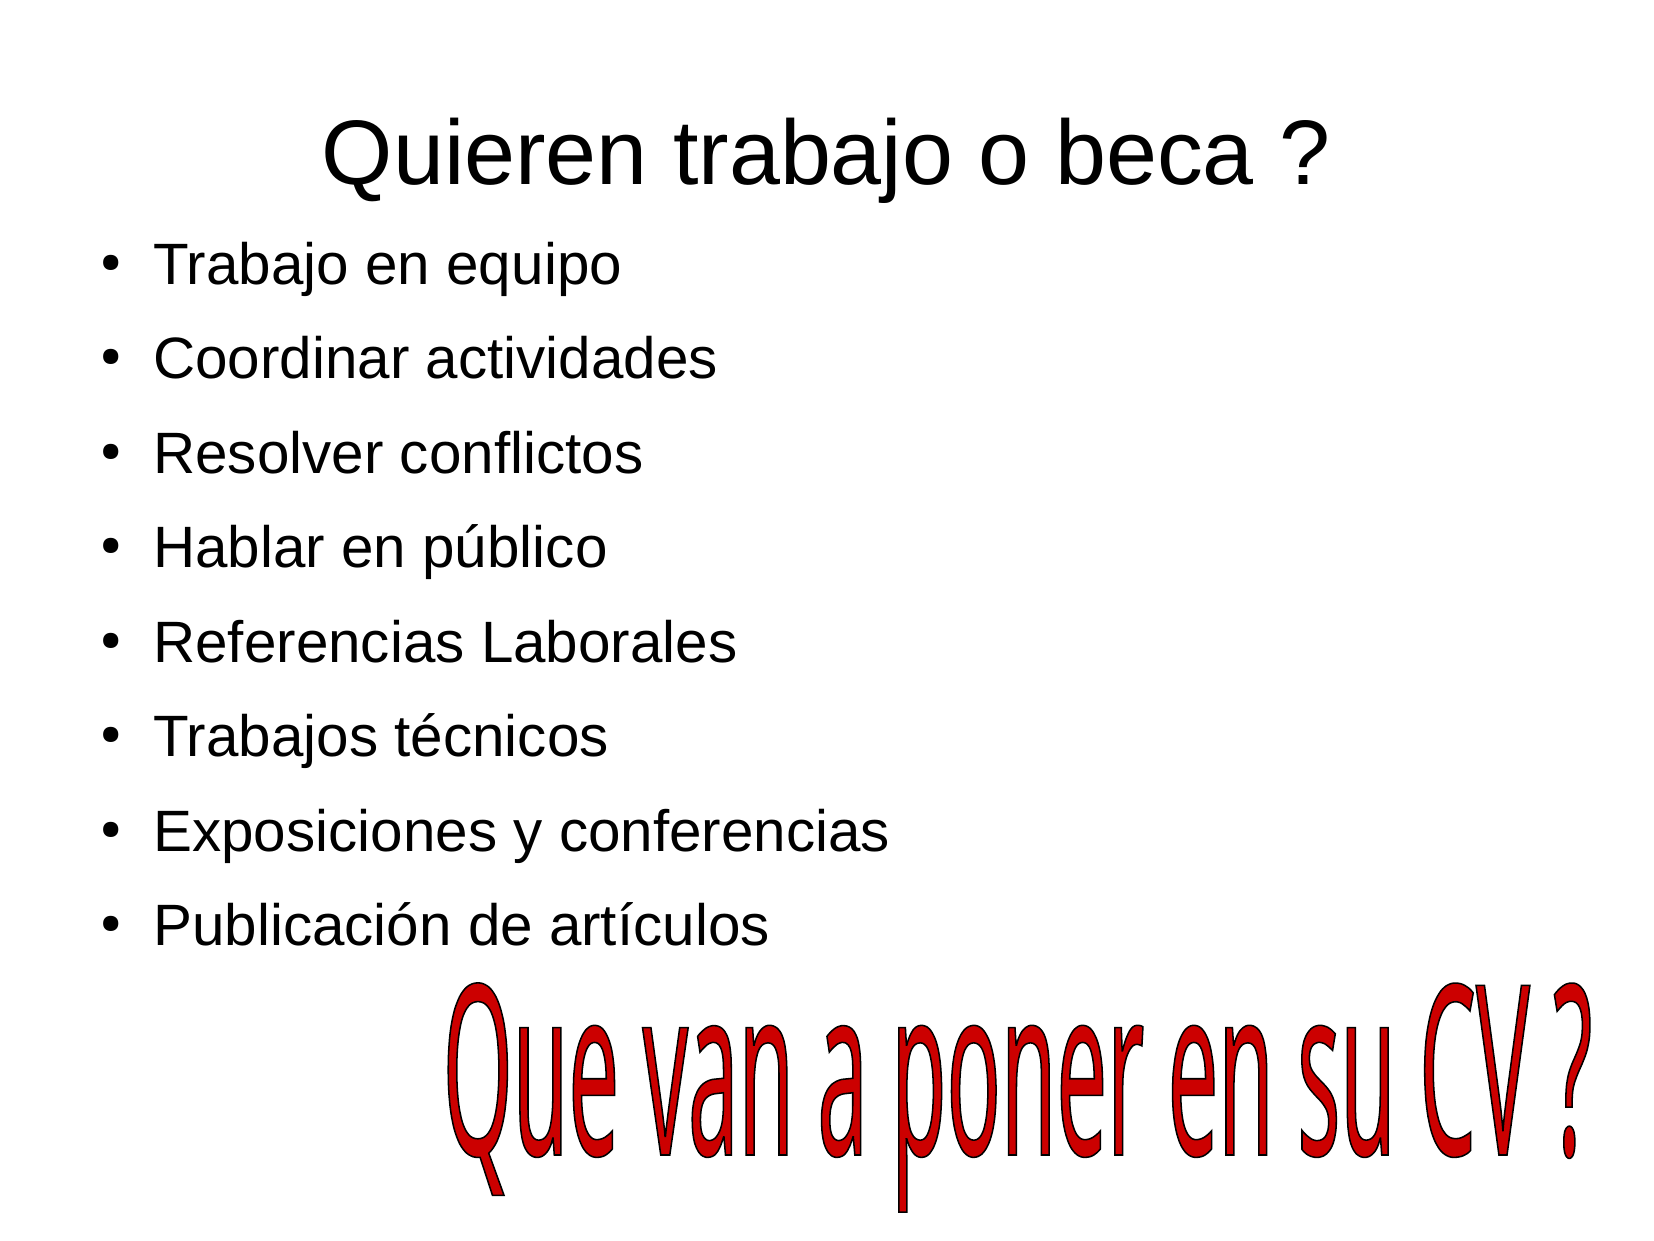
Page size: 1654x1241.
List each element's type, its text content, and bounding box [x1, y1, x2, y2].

text_box Que van a poner en su CV ? [573, 1025, 615, 1158]
text_box Que van a poner en su CV ? [898, 1025, 942, 1213]
text_box Que van a poner en su CV ? [692, 1025, 732, 1158]
text_box Que van a poner en su CV ? [1424, 983, 1474, 1158]
text_box Que van a poner en su CV ? [1008, 1025, 1050, 1156]
text_box Que van a poner en su CV ? [821, 1025, 861, 1158]
text_box Que van a poner en su CV ? [746, 1025, 787, 1156]
text_box Que van a poner en su CV ? [642, 1027, 689, 1156]
text_box Que van a poner en su CV ? [1114, 1025, 1143, 1156]
text_box Que van a poner en su CV ? [448, 982, 508, 1196]
text_box Que van a poner en su CV ? [1172, 1025, 1214, 1158]
text_box Que van a poner en su CV ? [1476, 985, 1530, 1156]
text_box Que van a poner en su CV ? [1301, 1025, 1337, 1158]
text_box Que van a poner en su CV ? [1347, 1027, 1389, 1158]
text_box Que van a poner en su CV ? [1554, 983, 1590, 1108]
title Quieren trabajo o beca ? [82, 49, 1571, 231]
text_box Que van a poner en su CV ? [519, 1027, 561, 1158]
text_box Que van a poner en su CV ? [951, 1025, 997, 1158]
text_box Que van a poner en su CV ? [1225, 1025, 1267, 1156]
list Trabajo en equipo Coordinar actividades Resolver conflictos Hablar en público Referencias Laborales Trabajos técnicos Exposiciones y conferencias Publicación de artículos [82, 231, 1571, 1051]
text_box Que van a poner en su CV ? [1061, 1025, 1103, 1158]
